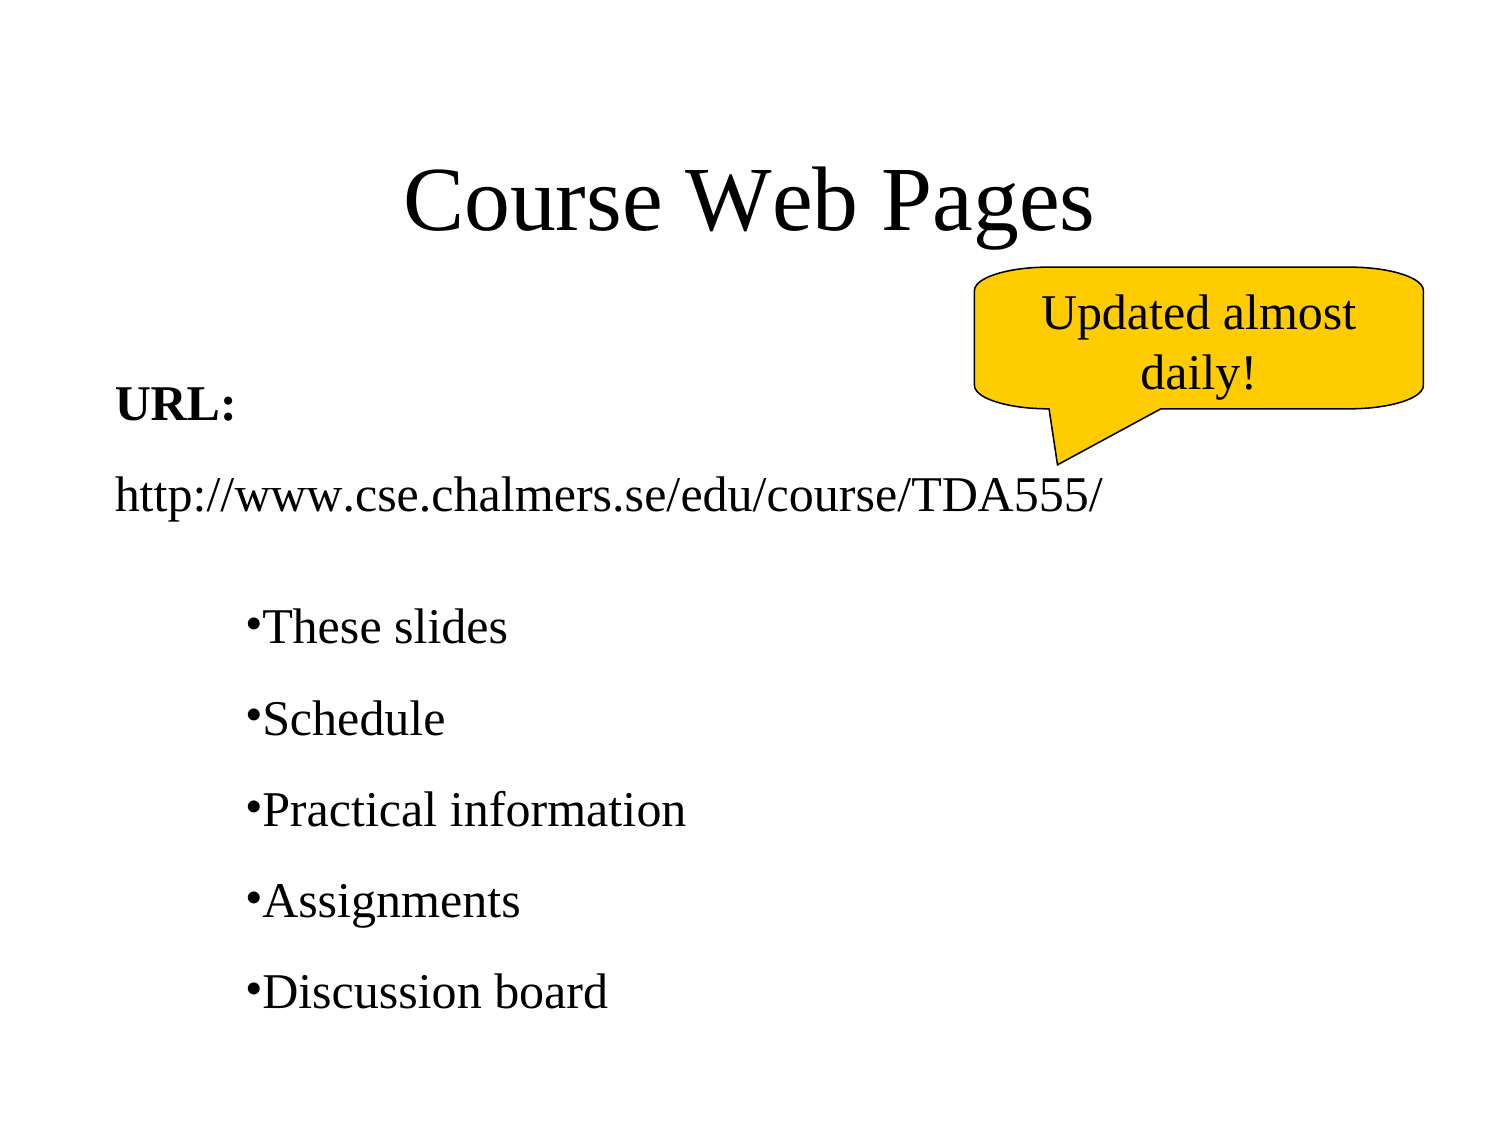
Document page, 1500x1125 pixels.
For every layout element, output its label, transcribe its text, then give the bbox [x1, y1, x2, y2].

text_box These slides Schedule Practical information Assignments Discussion board [230, 586, 1188, 1027]
text_box Updated almost daily! [974, 267, 1424, 465]
title Course Web Pages [112, 99, 1388, 288]
text_box URL: http://www.cse.chalmers.se/edu/course/TDA555/ [99, 362, 1388, 530]
